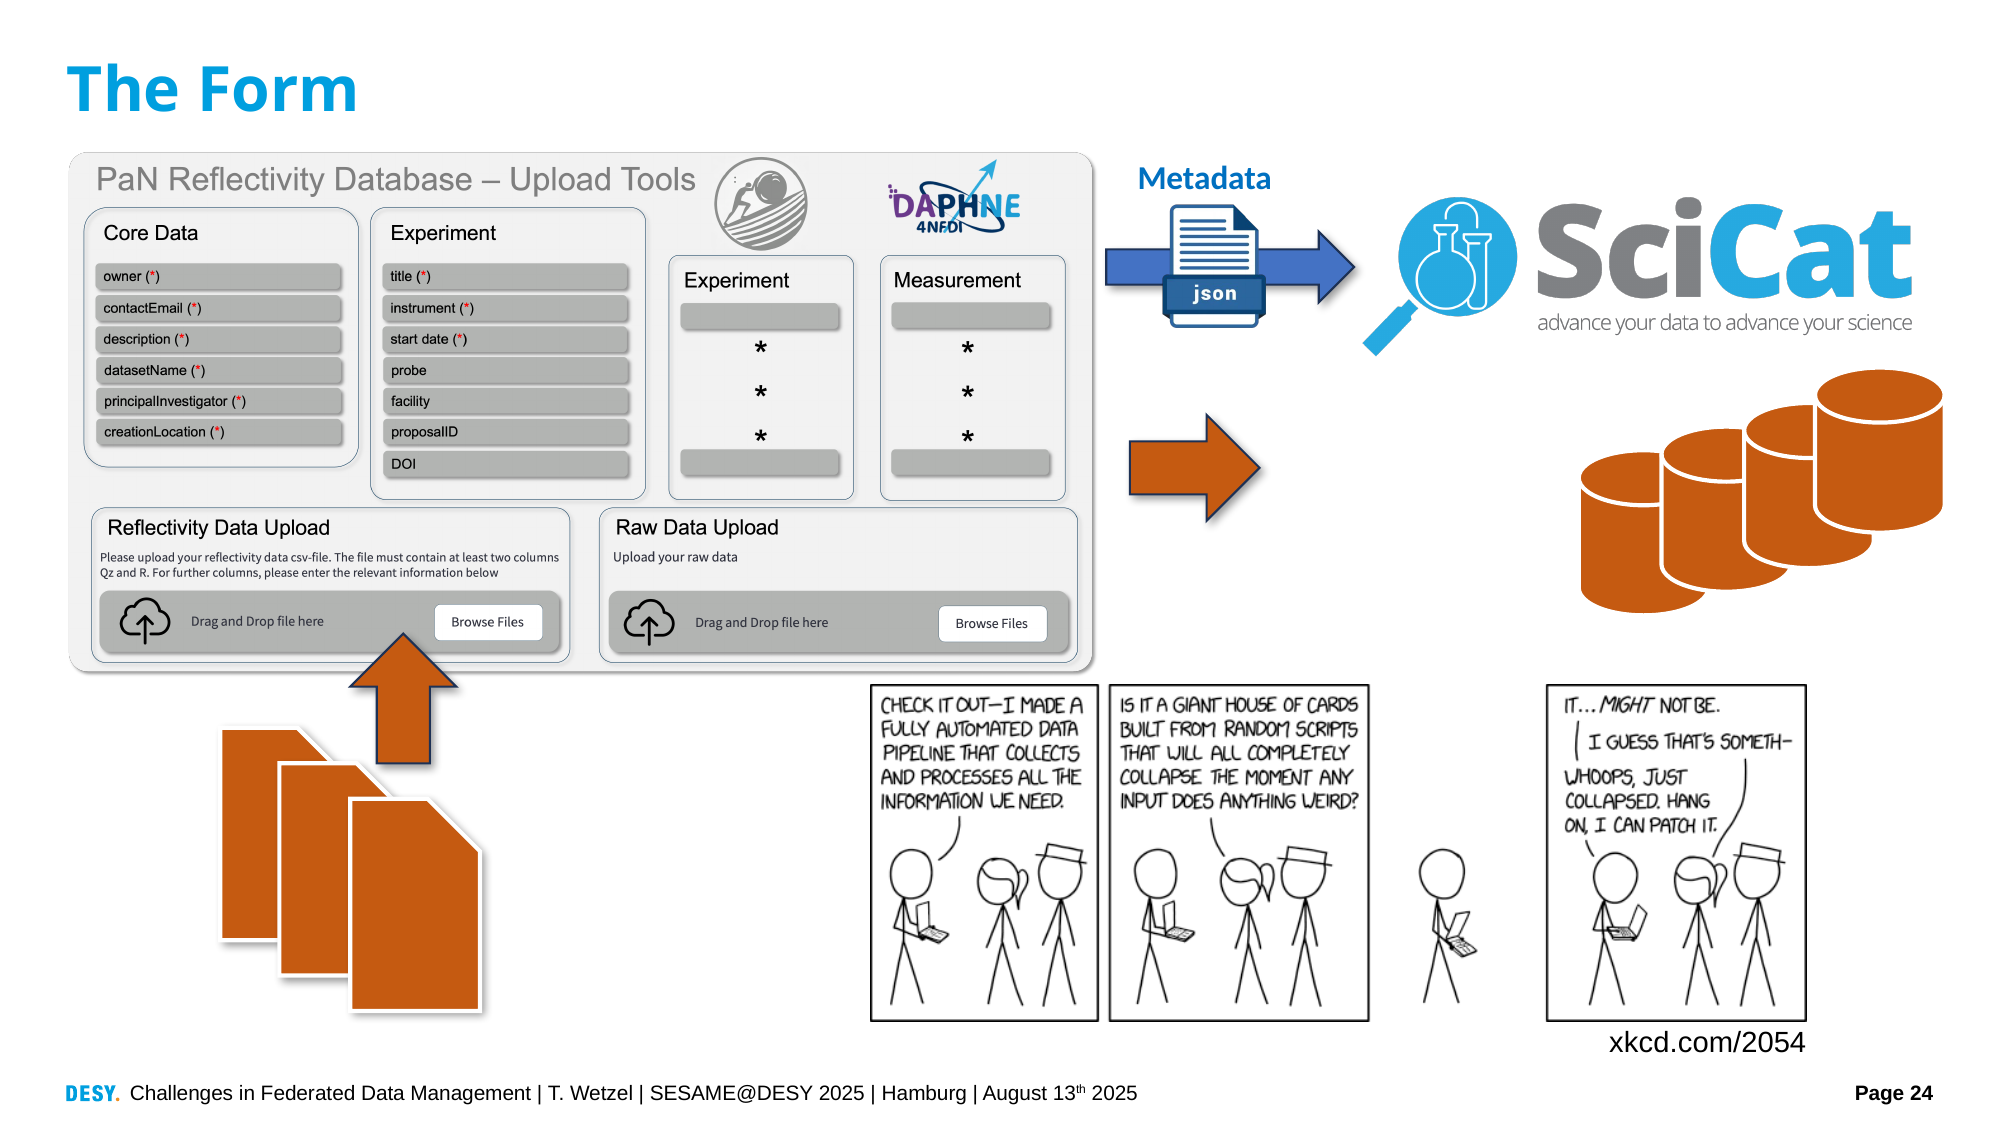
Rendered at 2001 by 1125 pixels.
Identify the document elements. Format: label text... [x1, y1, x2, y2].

picture [870, 172, 1928, 1022]
text_box [220, 727, 480, 1012]
text_box [350, 633, 457, 764]
text_box [1578, 374, 1945, 616]
text_box [1129, 414, 1260, 521]
text_box Metadata [1115, 148, 1287, 204]
text_box [1106, 203, 1355, 329]
title The Form [66, 57, 1934, 132]
picture [66, 148, 1100, 680]
text_box xkcd.com/2054 [1594, 1015, 1846, 1075]
